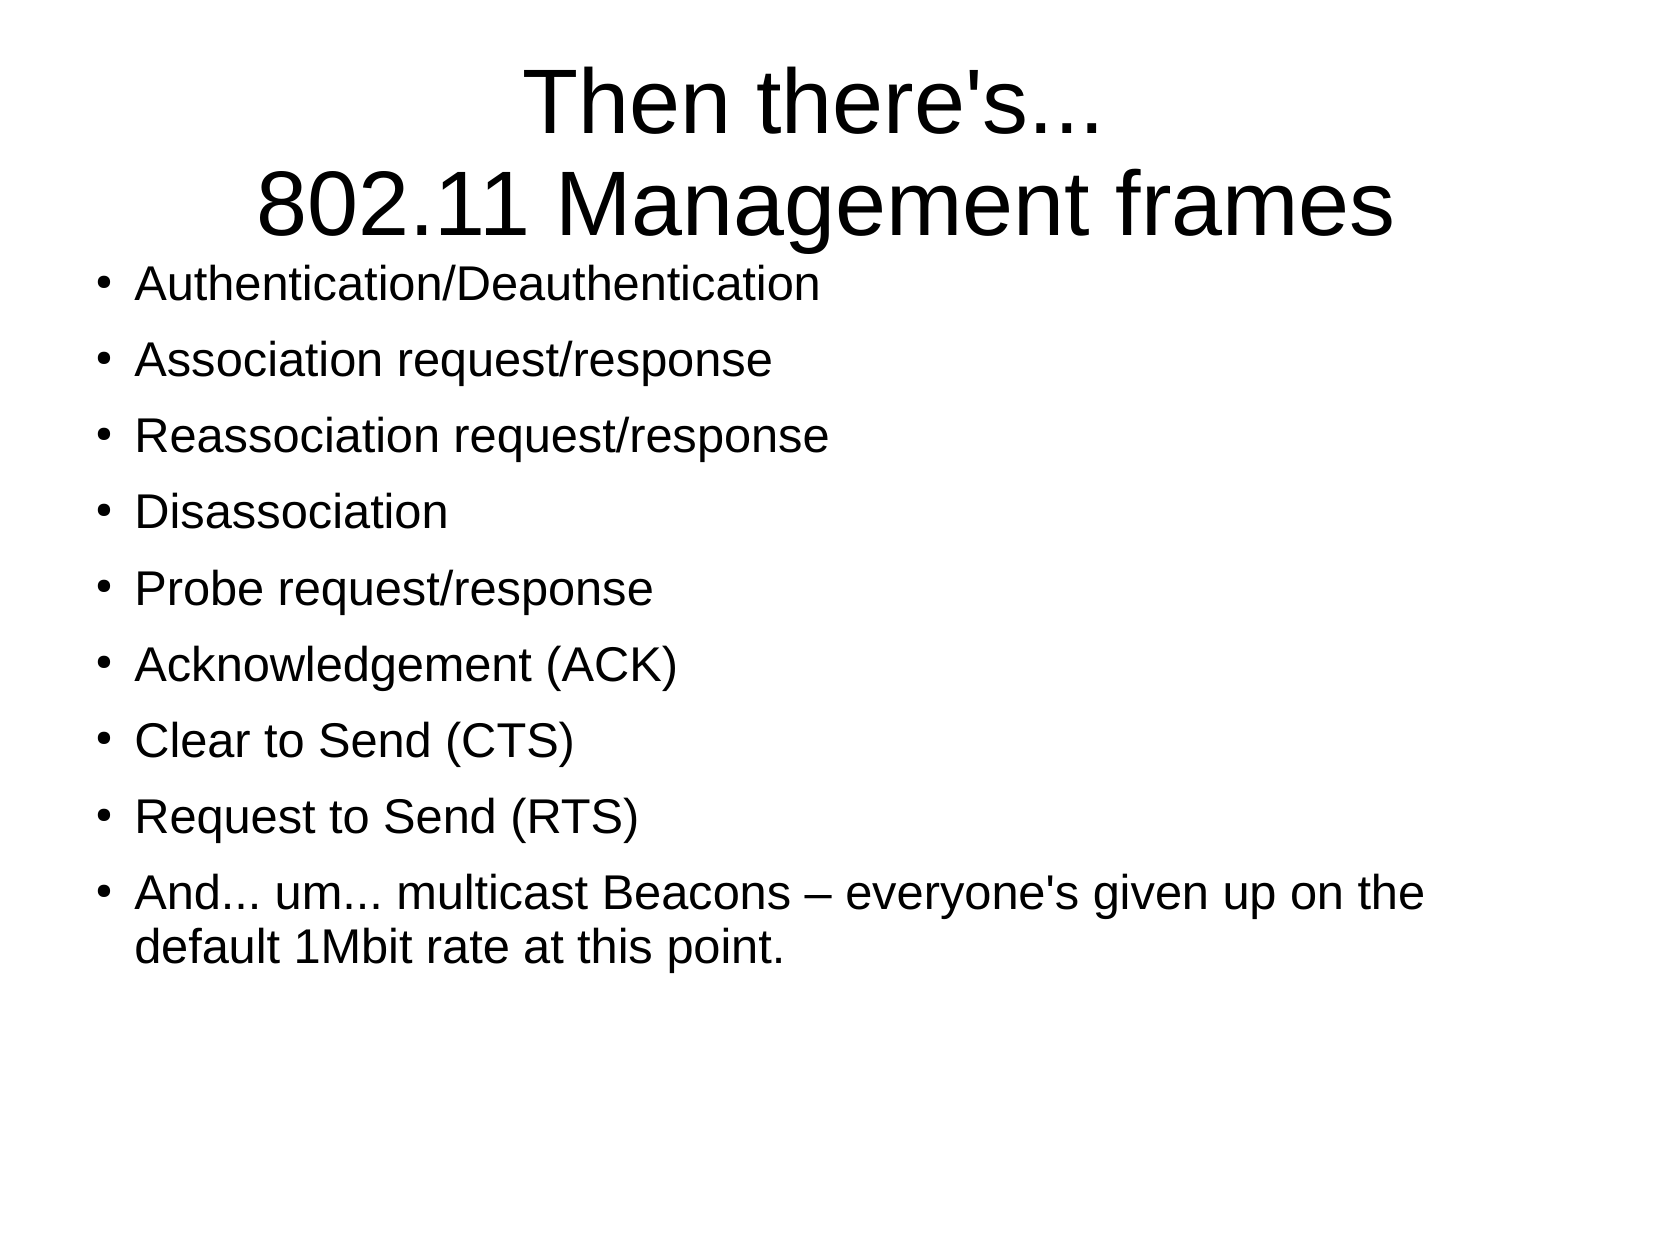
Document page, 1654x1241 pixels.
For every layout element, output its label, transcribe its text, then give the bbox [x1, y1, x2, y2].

title Then there's... 802.11 Management frames [82, 49, 1571, 257]
list Authentication/Deauthentication Association request/response Reassociation request/response Disassociation Probe request/response Acknowledgement (ACK) Clear to Send (CTS) Request to Send (RTS) And... um... multicast Beacons – everyone's given up on the default 1Mbit rate at this point. [82, 256, 1538, 976]
